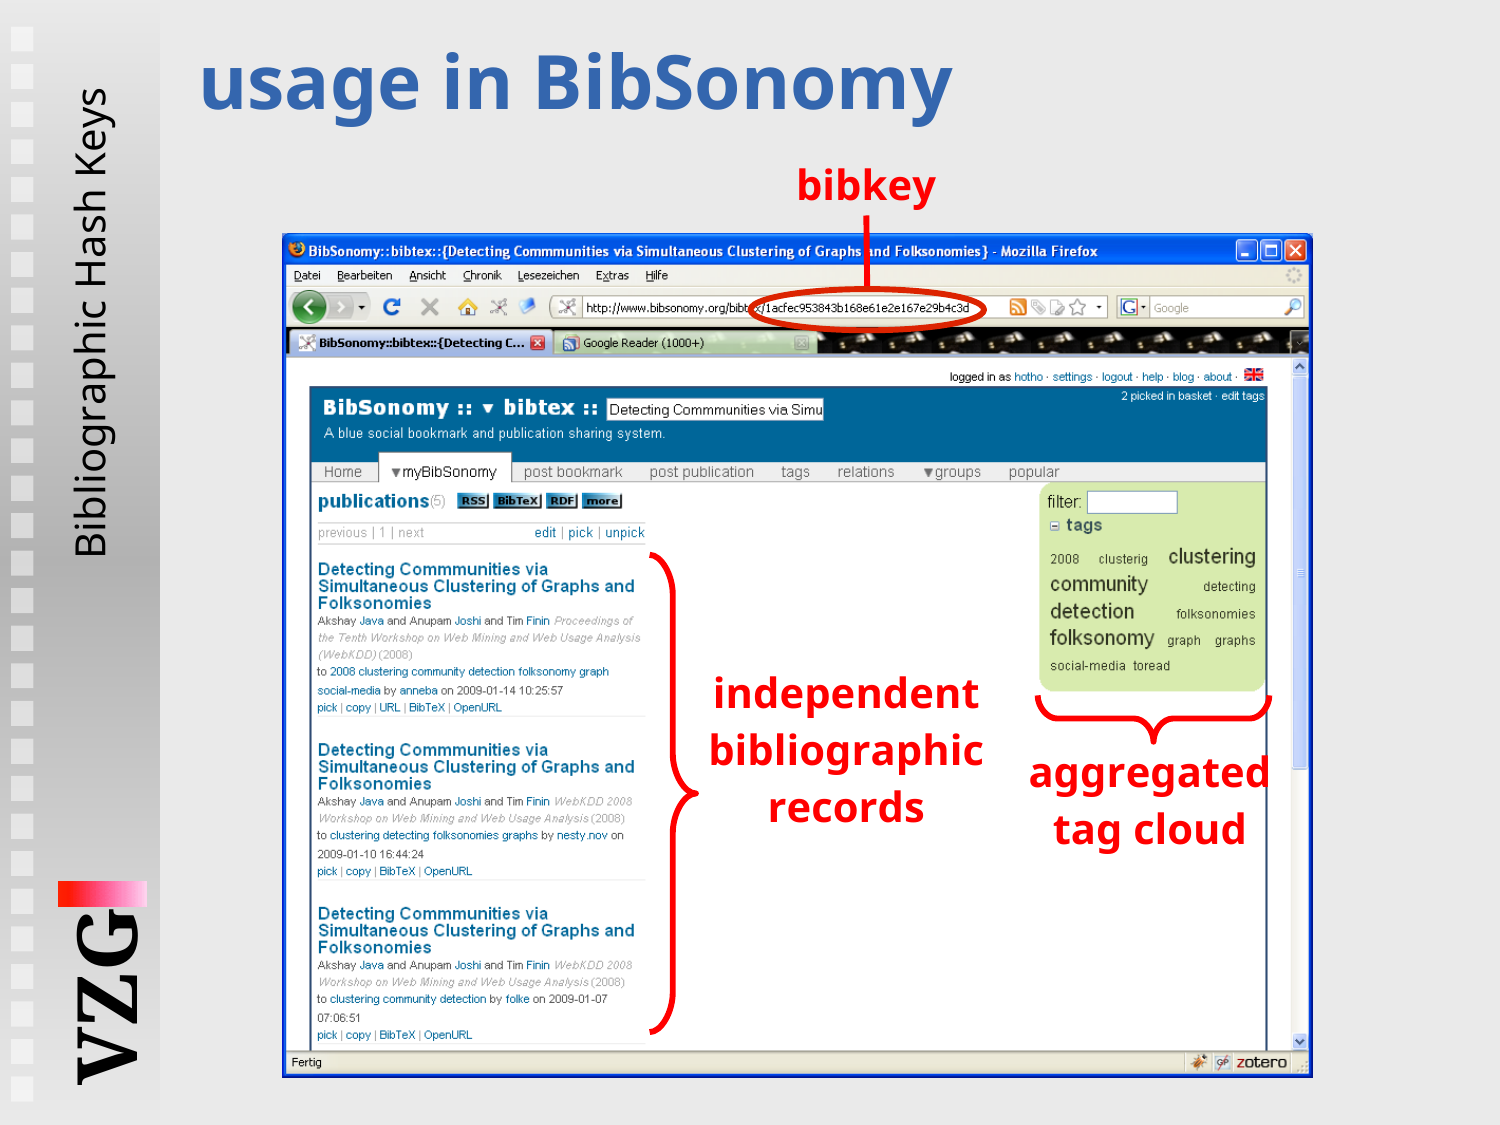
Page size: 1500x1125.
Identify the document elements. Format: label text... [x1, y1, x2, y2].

title usage in BibSonomy [198, 25, 1418, 136]
text_box aggregated tag cloud [1032, 747, 1268, 853]
text_box bibkey [792, 152, 940, 216]
picture [282, 233, 1313, 1078]
picture [58, 881, 147, 907]
text_box independent bibliographic records [724, 688, 969, 811]
picture [754, 293, 980, 327]
